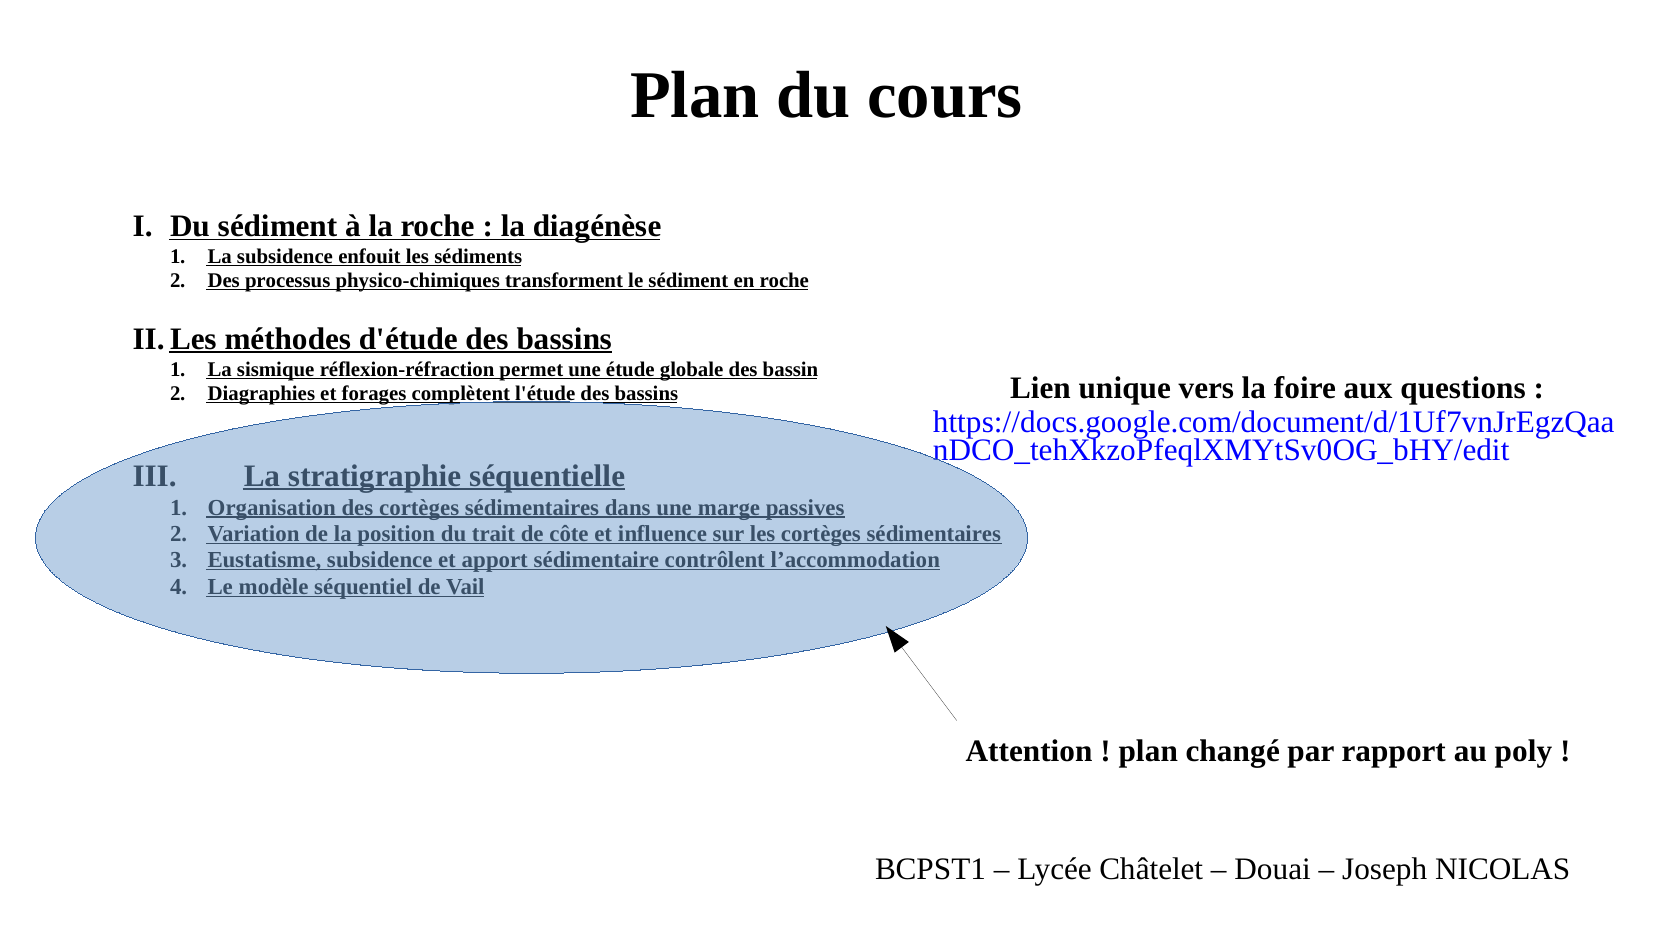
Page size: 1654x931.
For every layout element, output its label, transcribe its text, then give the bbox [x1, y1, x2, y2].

chart [90, 600, 940, 700]
text_box [35, 401, 1028, 674]
text_box Plan du cours [82, 5, 1571, 184]
text_box Lien unique vers la foire aux questions : https://docs.google.com/document/d/1Uf7vnJrEgzQaanDCO_tehXkzoPfeqlXMYtSv0OG_bHY/edit [932, 171, 1630, 674]
text_box BCPST1 – Lycée Châtelet – Douai – Joseph NICOLAS [637, 832, 1571, 905]
text_box Attention ! plan changé par rapport au poly ! [638, 714, 1572, 787]
chart [90, 196, 1095, 700]
